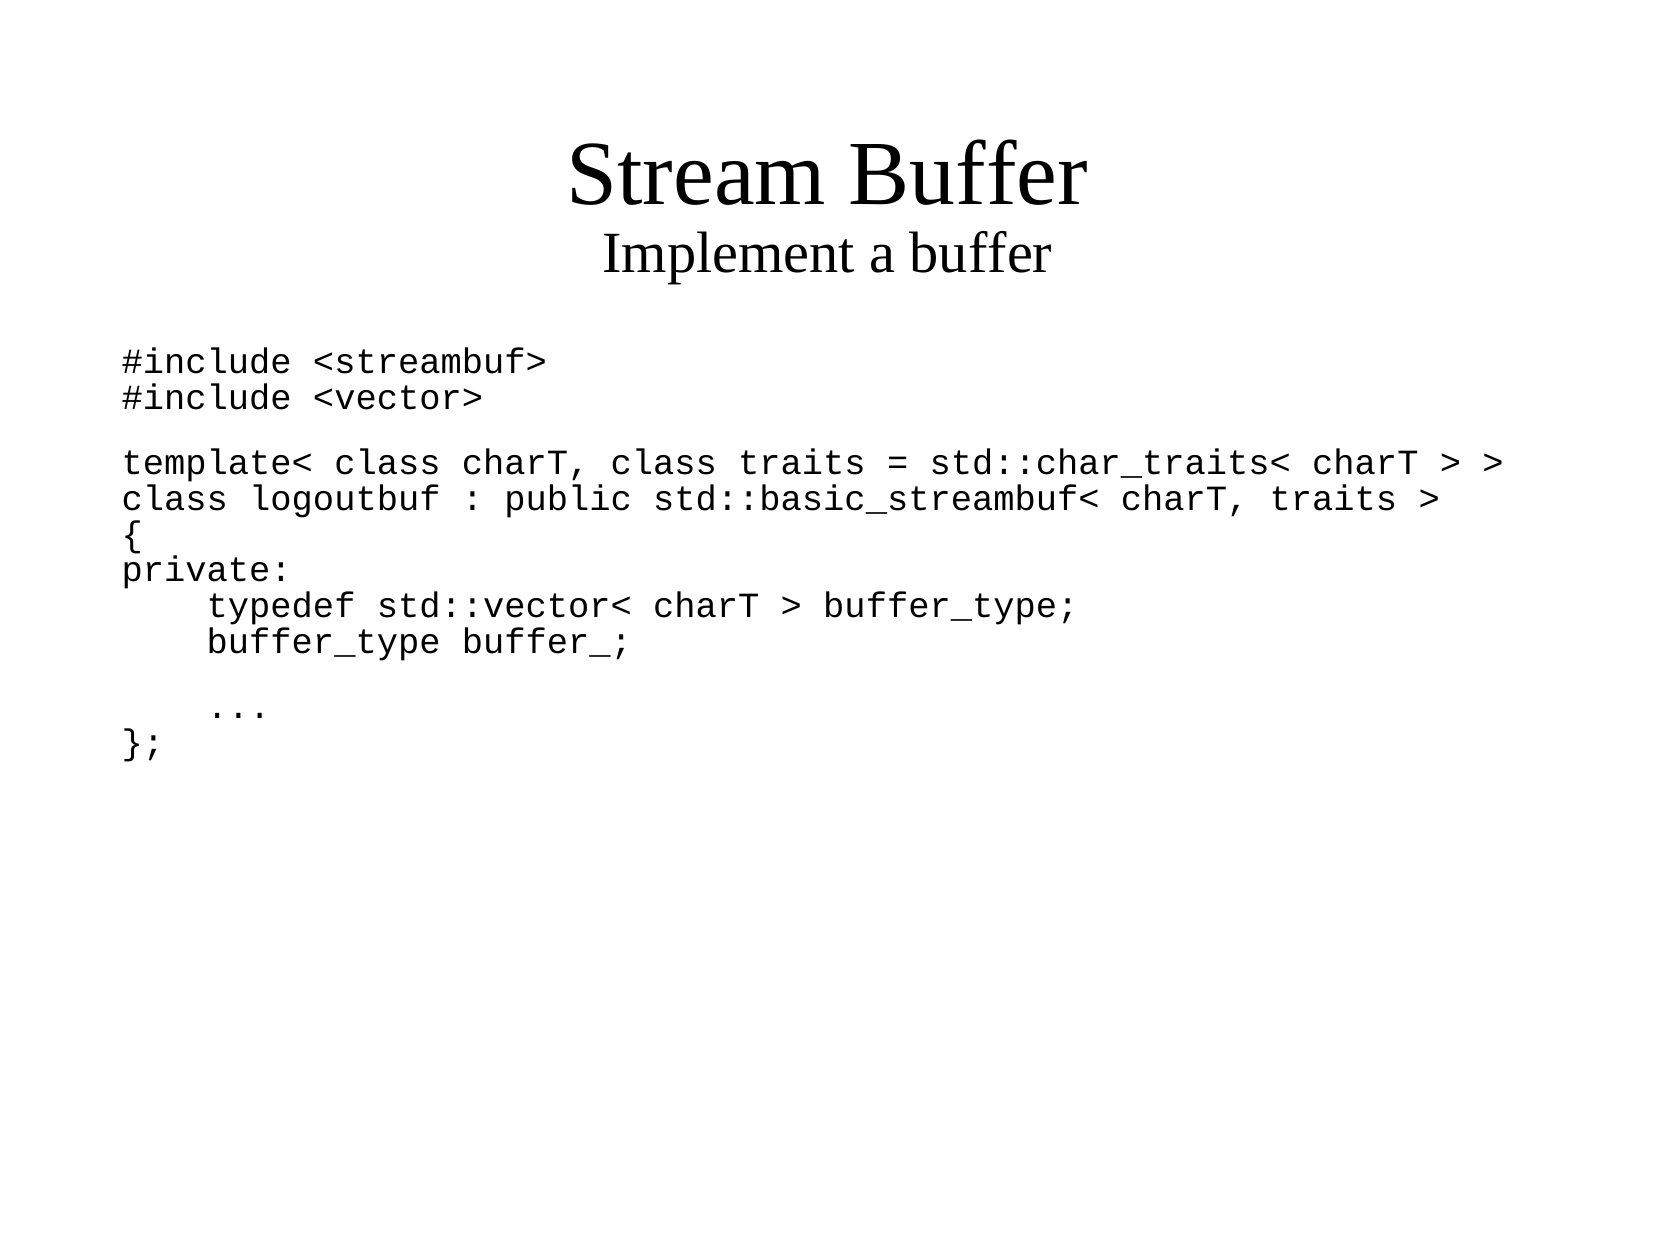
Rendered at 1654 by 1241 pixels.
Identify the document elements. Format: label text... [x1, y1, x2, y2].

title Stream Buffer Implement a buffer [121, 102, 1534, 310]
list #include <streambuf> #include <vector> template< class charT, class traits = std::char_traits< charT > > class logoutbuf : public std::basic_streambuf< charT, traits > { private: typedef std::vector< charT > buffer_type; buffer_type buffer_; ... }; [121, 344, 1534, 1126]
